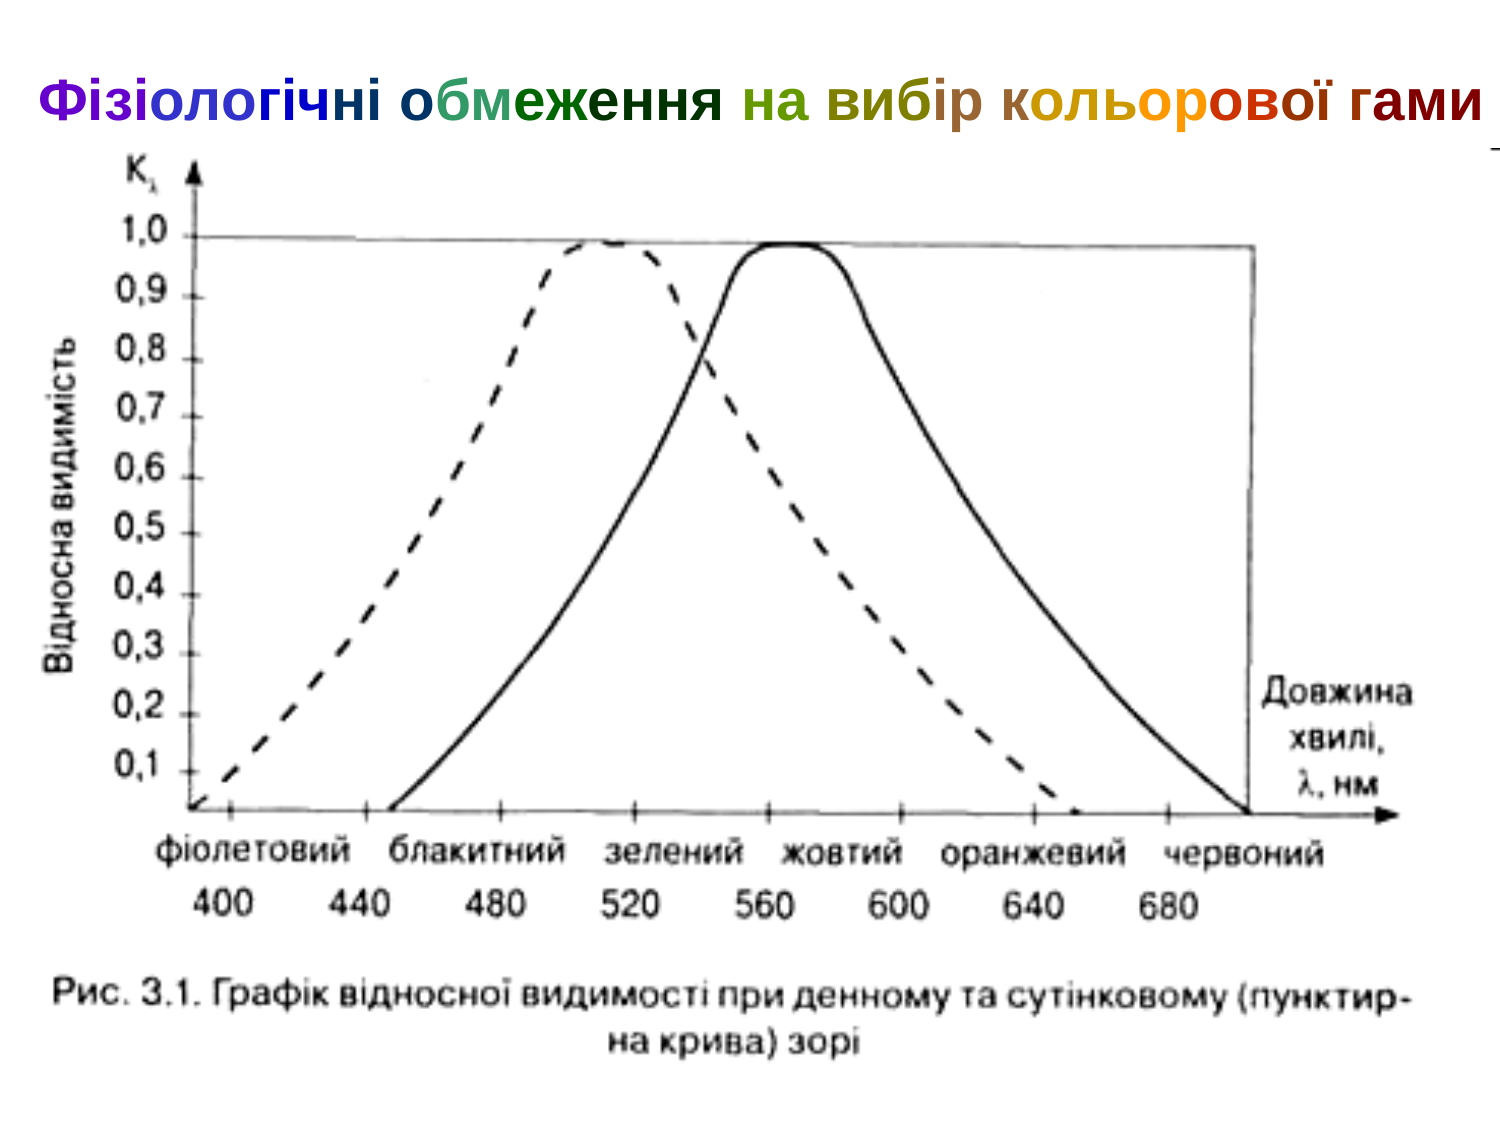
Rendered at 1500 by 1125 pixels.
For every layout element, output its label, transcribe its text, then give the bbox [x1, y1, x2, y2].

picture [0, 148, 1500, 1073]
text_box Фізіологічні обмеження на вибір кольорової гами [23, 54, 1499, 141]
